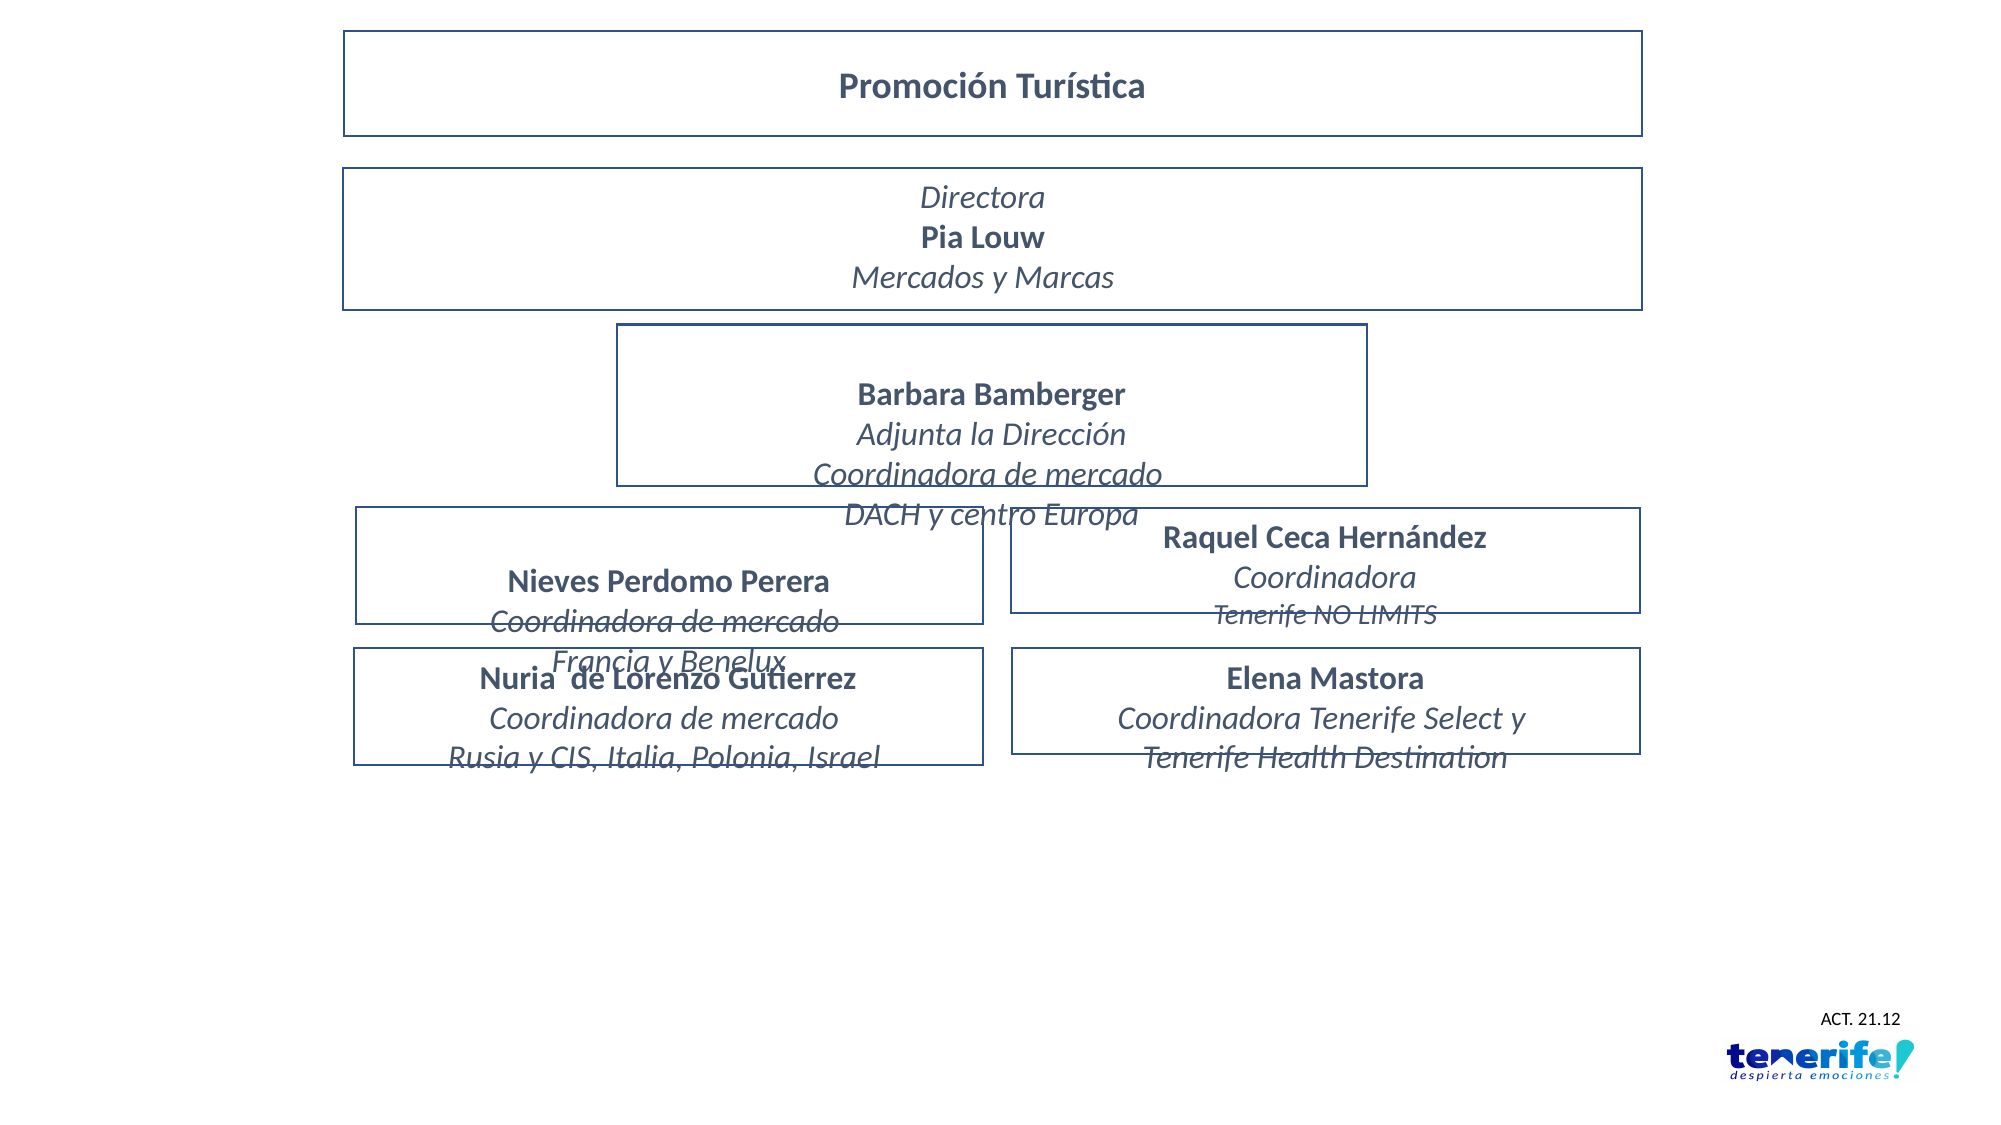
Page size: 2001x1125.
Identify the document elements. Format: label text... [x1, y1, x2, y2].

text_box Barbara Bamberger Adjunta la Dirección Coordinadora de mercado DACH y centro Europa [617, 325, 1367, 486]
text_box Nieves Perdomo Perera Coordinadora de mercado Francia y Benelux [356, 507, 983, 624]
text_box Promoción Turística [344, 31, 1642, 136]
text_box Directora Pia Louw Mercados y Marcas [646, 168, 1320, 303]
text_box ACT. 21.12 [1805, 998, 1918, 1037]
picture [1722, 1036, 1918, 1084]
text_box Nuria de Lorenzo Gutierrez Coordinadora de mercado Rusia y CIS, Italia, Polonia, Israel [354, 648, 983, 765]
text_box Raquel Ceca Hernández Coordinadora Tenerife NO LIMITS [1011, 508, 1640, 613]
text_box Elena Mastora Coordinadora Tenerife Select y Tenerife Health Destination [1012, 648, 1640, 754]
